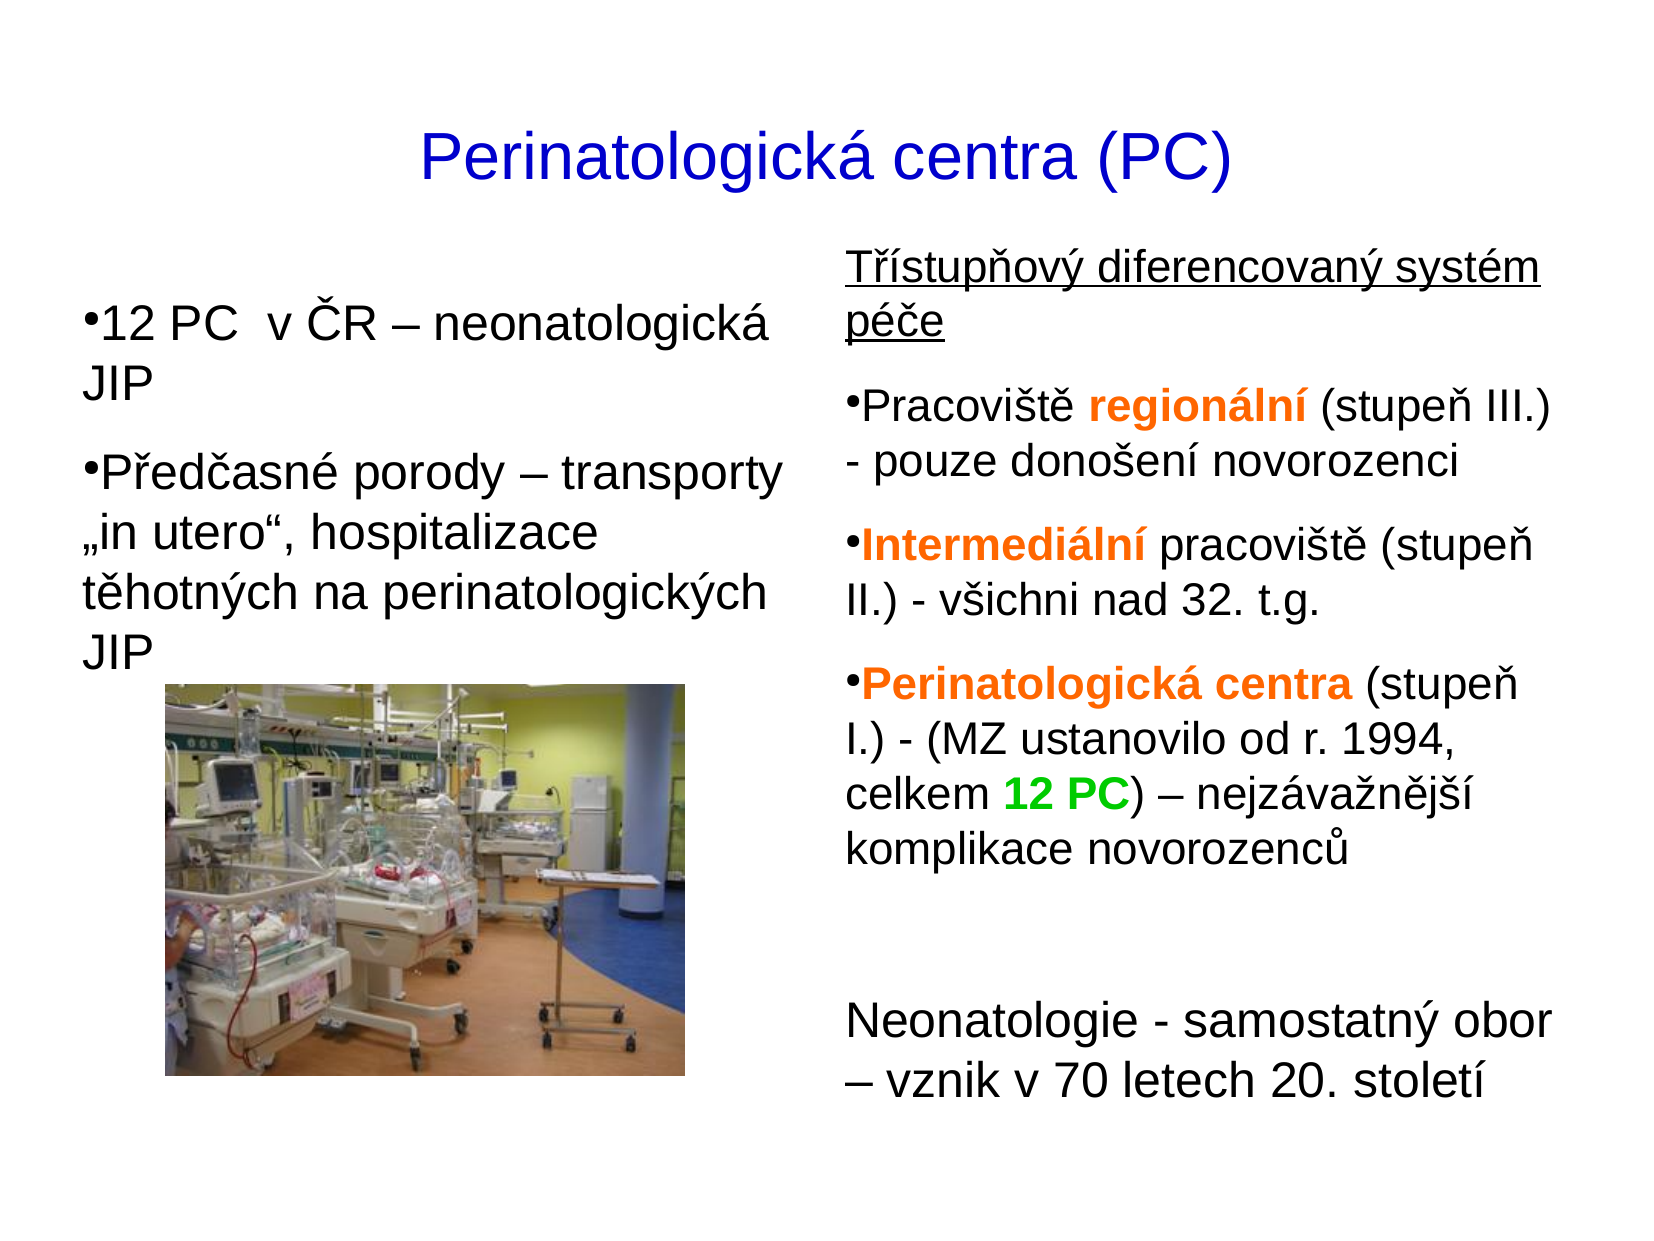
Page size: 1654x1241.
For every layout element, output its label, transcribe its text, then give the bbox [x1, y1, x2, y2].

list Třístupňový diferencovaný systém péče Pracoviště regionální (stupeň III.) - pouze donošení novorozenci Intermediální pracoviště (stupeň II.) - všichni nad 32. t.g. Perinatologická centra (stupeň I.) - (MZ ustanovilo od r. 1994, celkem 12 PC) – nejzávažnější komplikace novorozenců Neonatologie - samostatný obor – vznik v 70 letech 20. století [845, 236, 1572, 1241]
list 12 PC v ČR – neonatologická JIP Předčasné porody – transporty „in utero“, hospitalizace těhotných na perinatologických JIP [82, 290, 809, 1109]
picture [165, 685, 685, 1076]
title Perinatologická centra (PC) [82, 49, 1571, 257]
